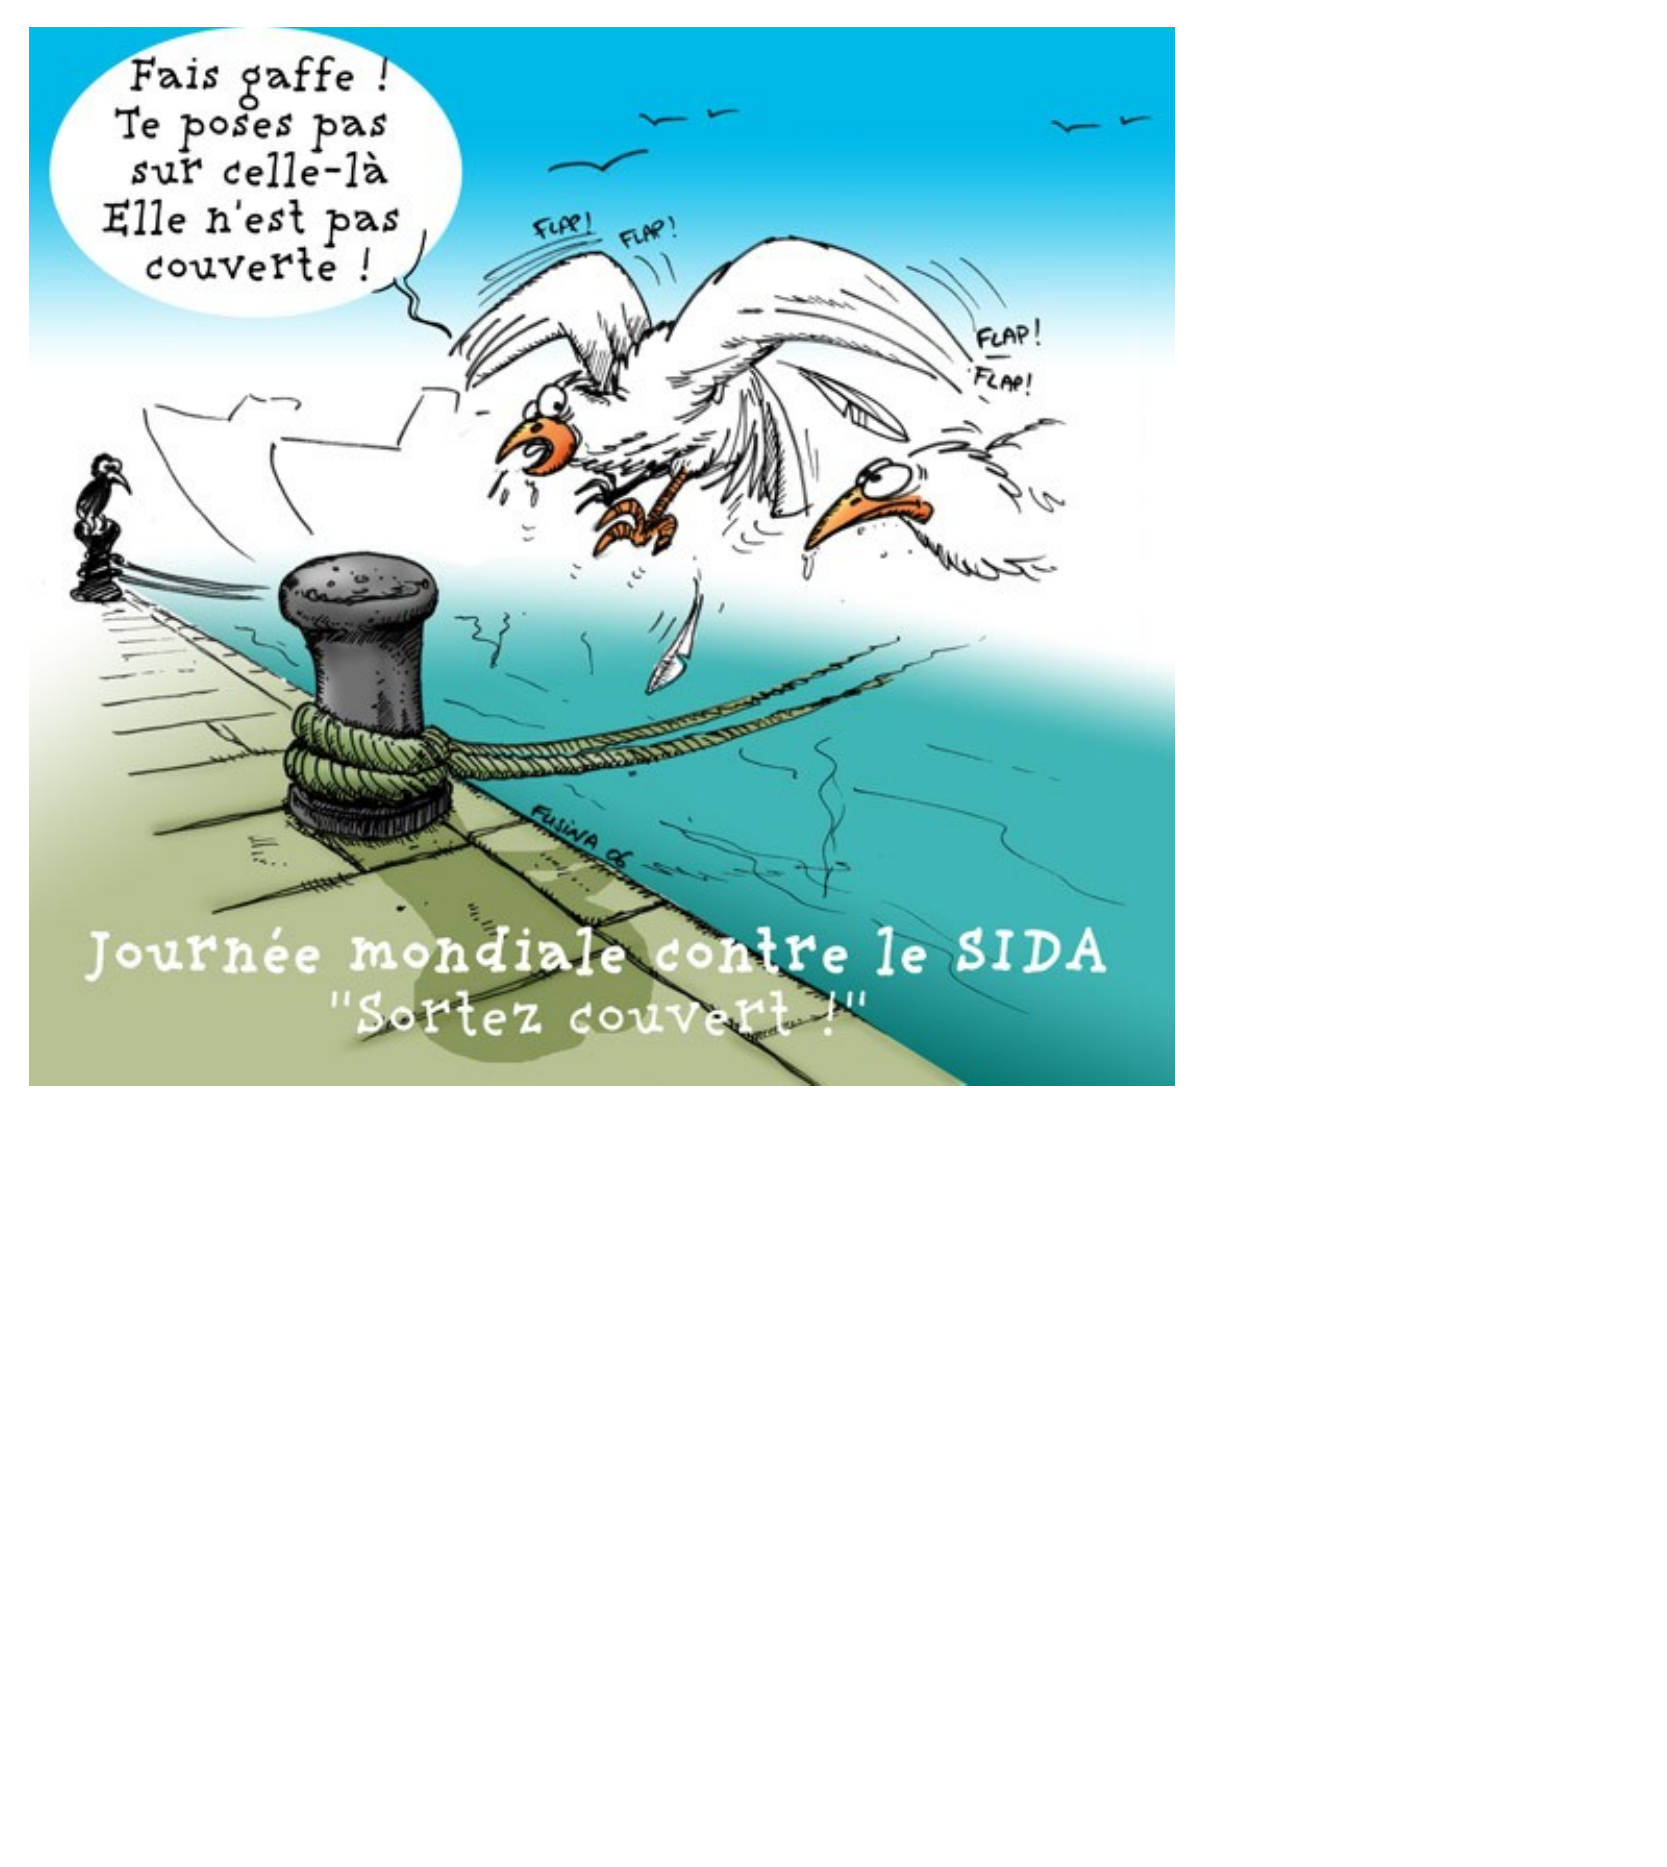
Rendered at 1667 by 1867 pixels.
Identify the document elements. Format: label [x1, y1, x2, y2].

picture [616, 149, 634, 154]
picture [714, 116, 725, 121]
picture [29, 27, 1175, 1086]
picture [560, 158, 611, 167]
